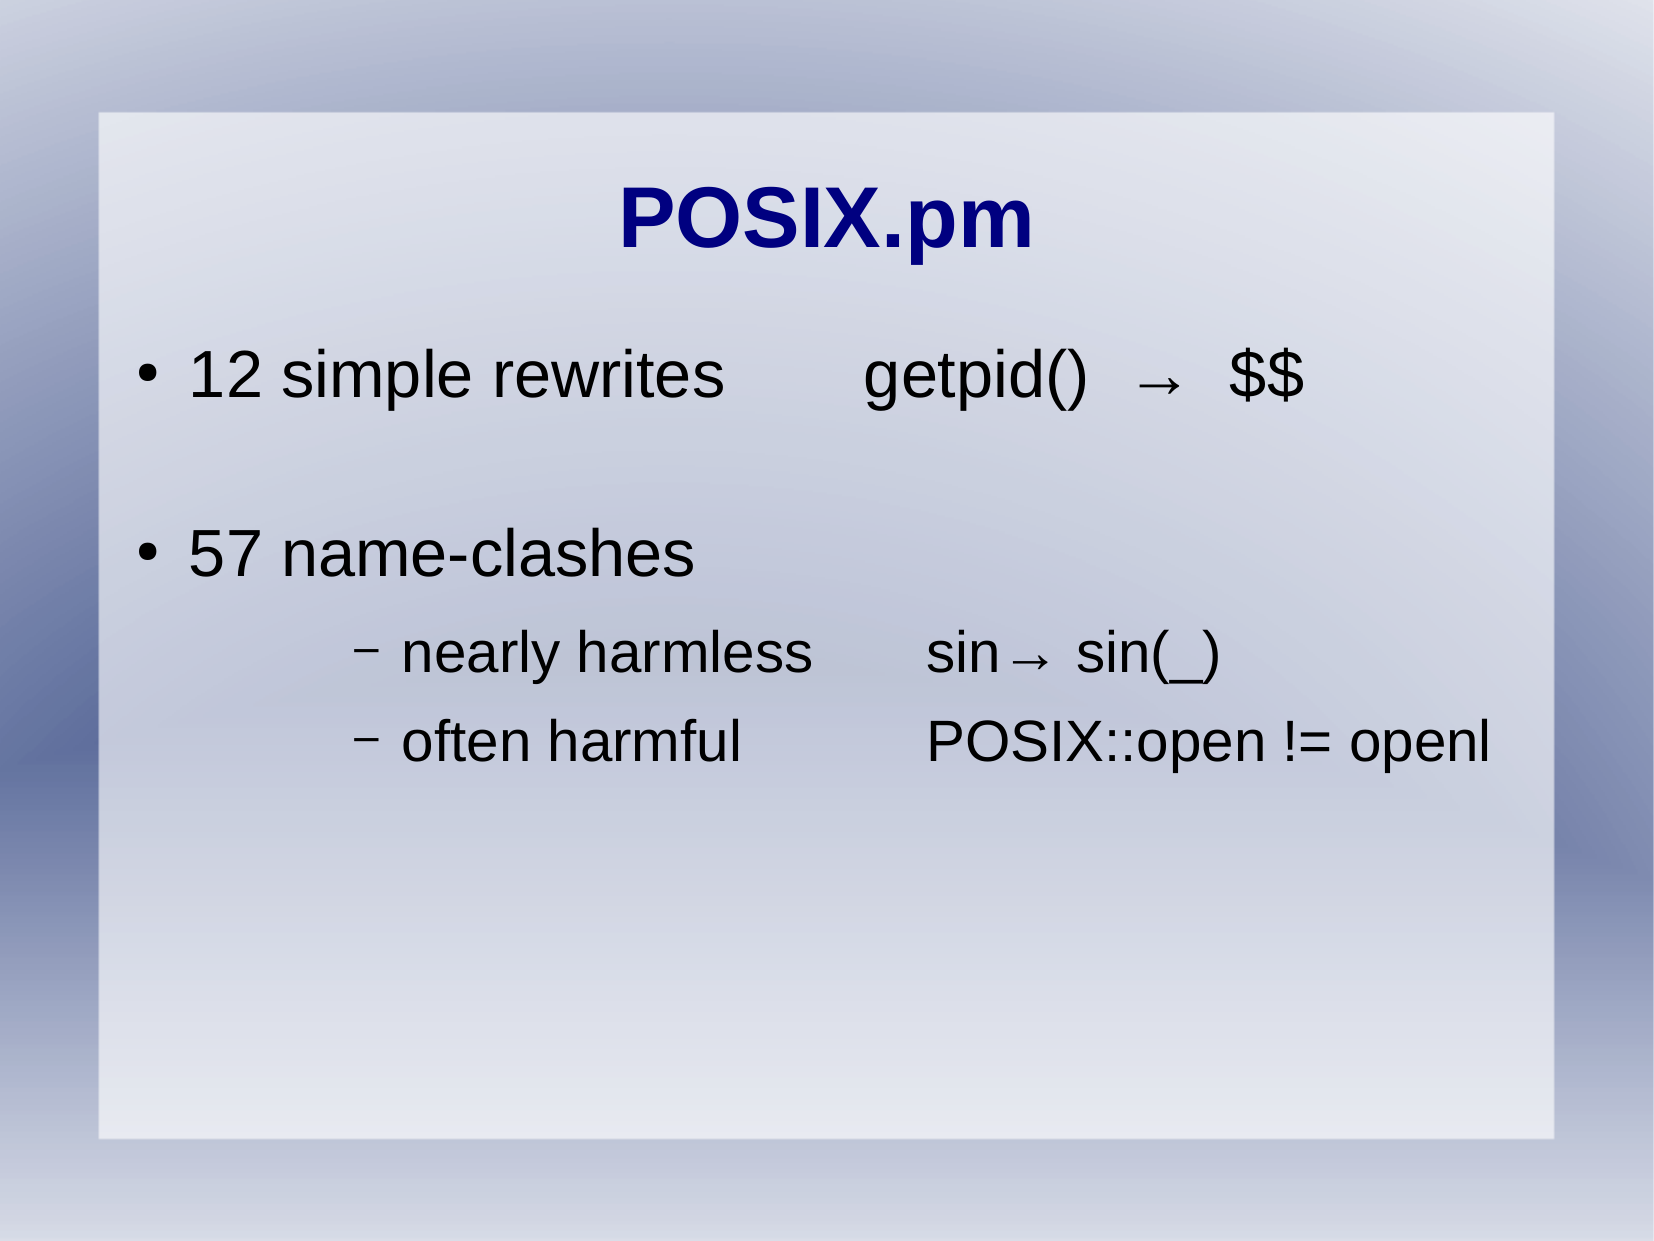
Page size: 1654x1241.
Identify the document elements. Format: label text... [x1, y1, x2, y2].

picture [0, 0, 1654, 1241]
list 12 simple rewrites getpid() → $$ 57 name-clashes nearly harmless sin → sin(_) often harmful POSIX::open != openl [118, 336, 1576, 1156]
title POSIX.pm [118, 114, 1536, 322]
